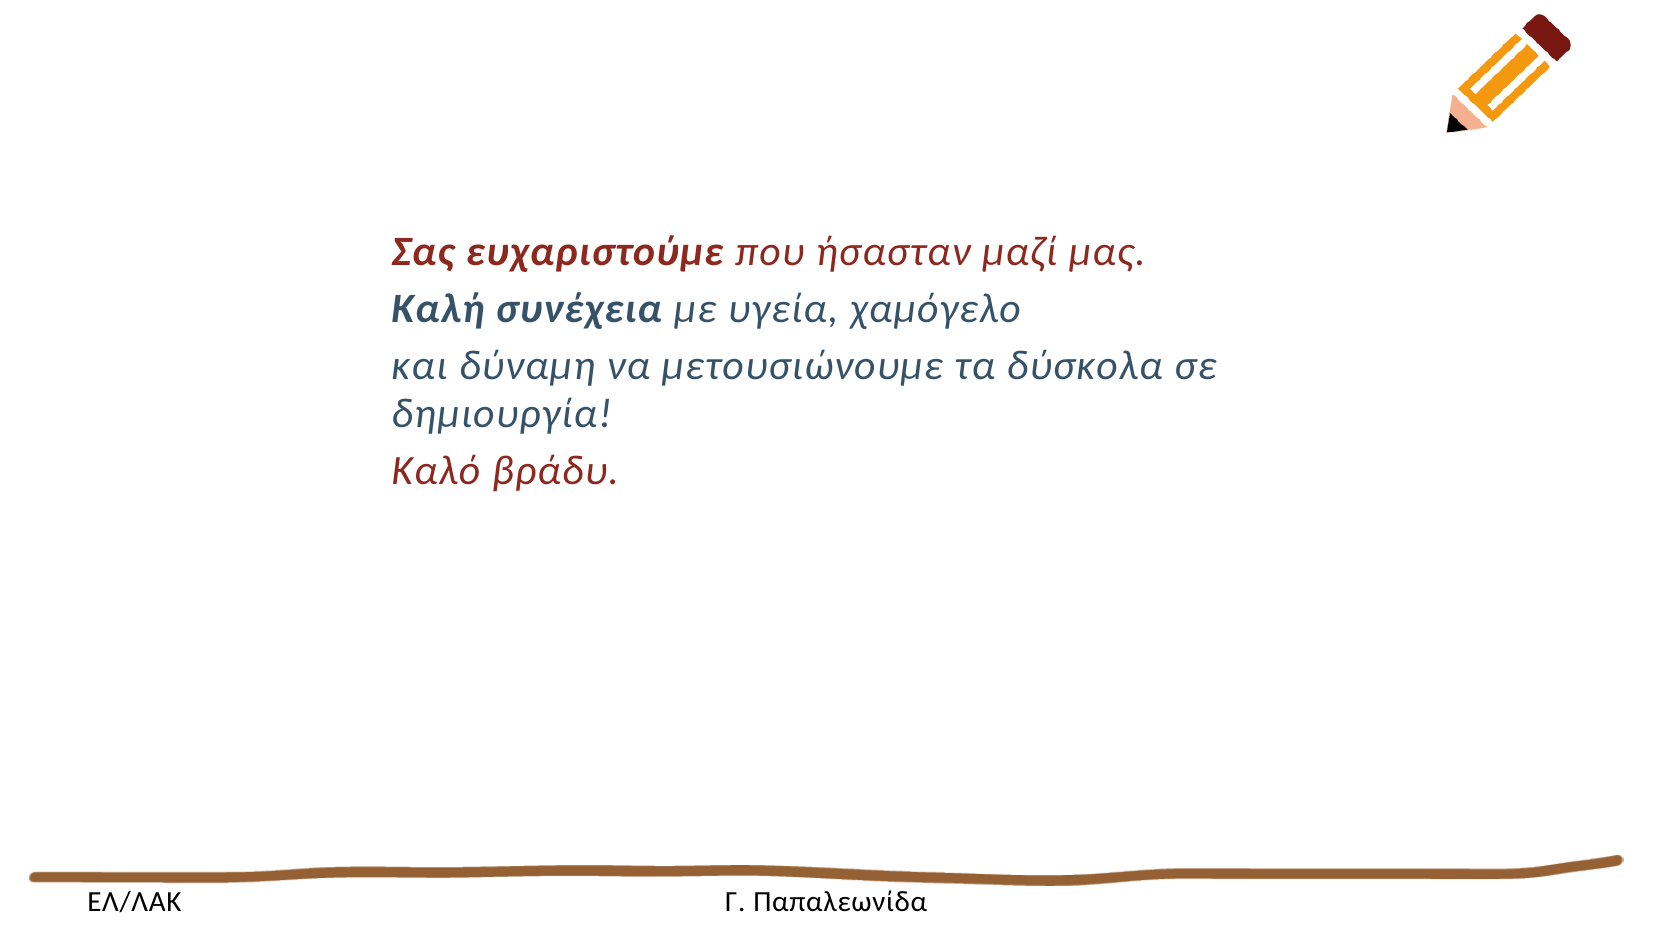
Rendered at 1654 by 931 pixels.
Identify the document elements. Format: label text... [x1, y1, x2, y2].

text_box Γ. Παπαλεωνίδα [560, 885, 1092, 930]
picture [1446, 14, 1571, 133]
picture [29, 855, 1624, 886]
text_box ΕΛ/ΛΑΚ [87, 885, 471, 930]
text_box Σας ευχαριστούμε που ήσασταν μαζί μας. Καλή συνέχεια με υγεία, χαμόγελο και δύναμη να μετουσιώνουμε τα δύσκολα σε δημιουργία! Καλό βράδυ. [376, 220, 1309, 543]
